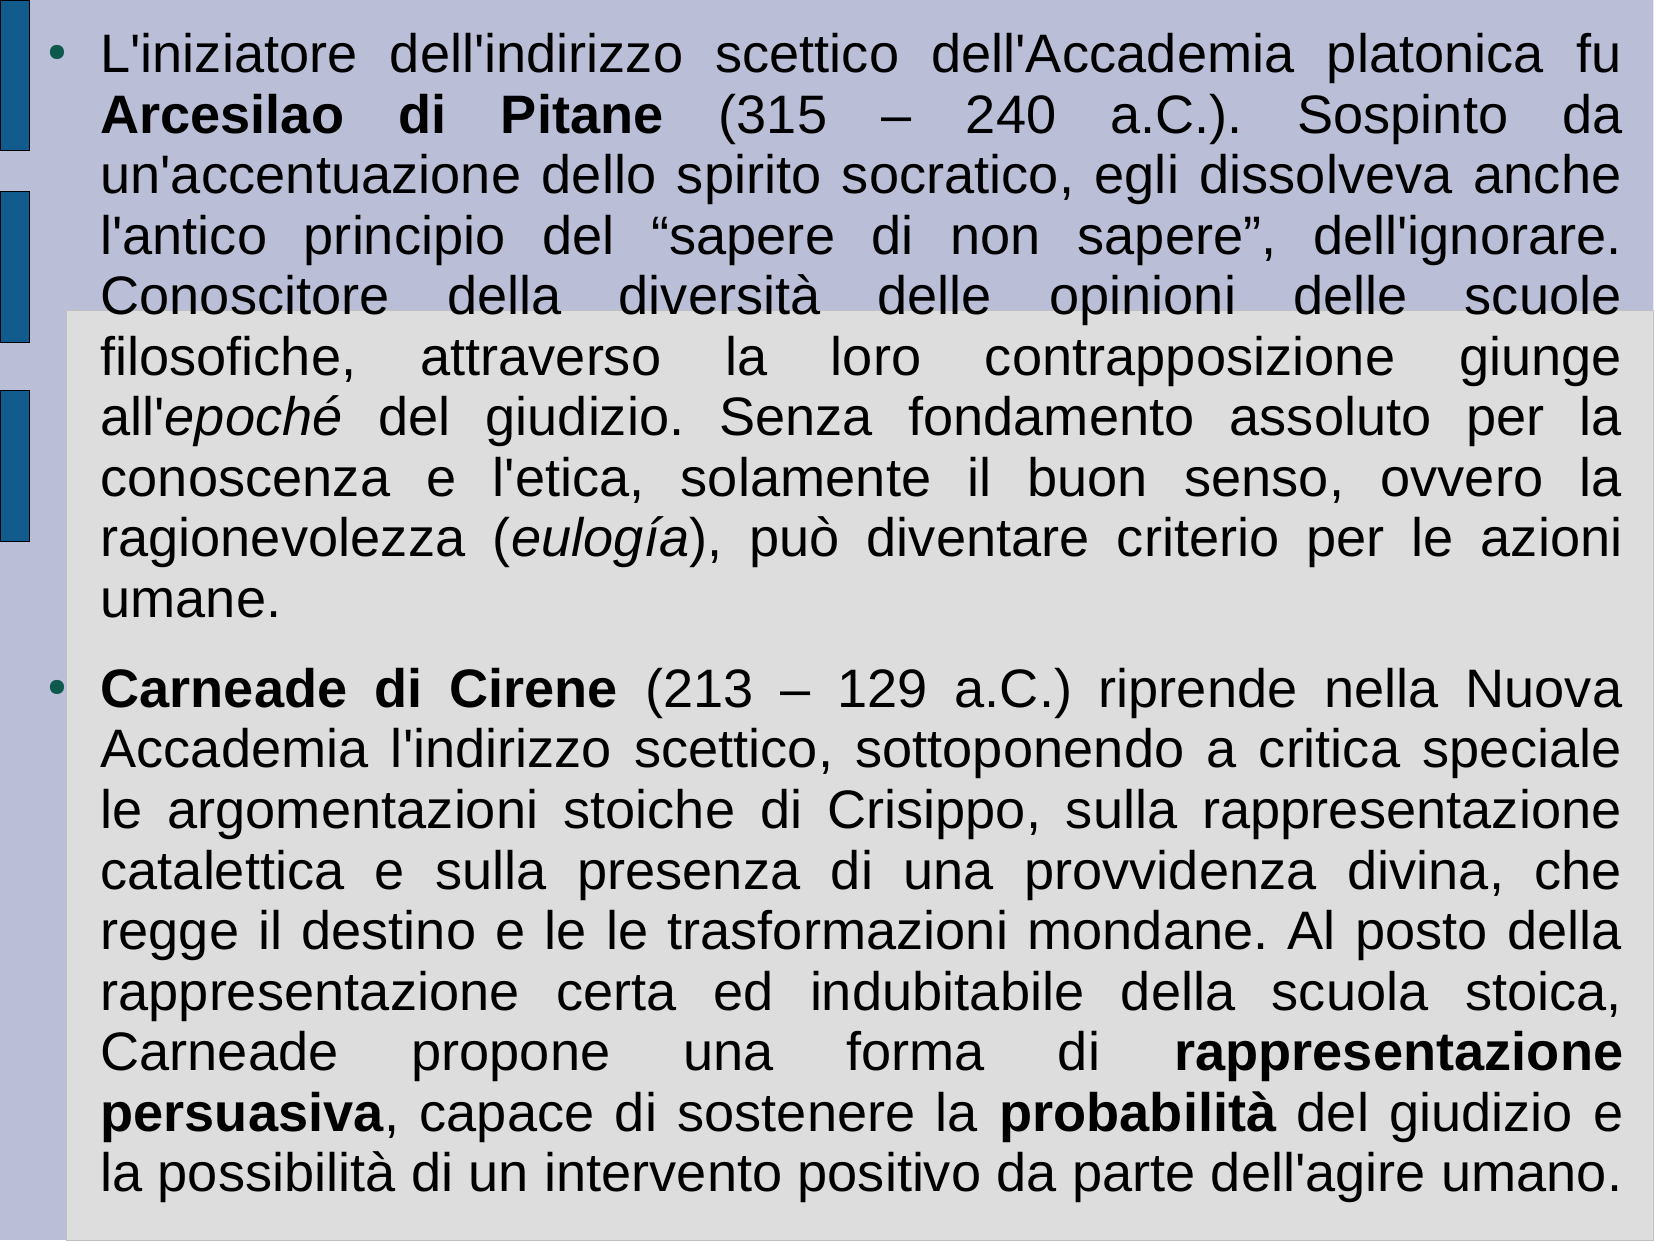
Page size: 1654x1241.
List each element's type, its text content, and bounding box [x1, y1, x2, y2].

list L'iniziatore dell'indirizzo scettico dell'Accademia platonica fu Arcesilao di Pitane (315 – 240 a.C.). Sospinto da un'accentuazione dello spirito socratico, egli dissolveva anche l'antico principio del “sapere di non sapere”, dell'ignorare. Conoscitore della diversità delle opinioni delle scuole filosofiche, attraverso la loro contrapposizione giunge all'epoché del giudizio. Senza fondamento assoluto per la conoscenza e l'etica, solamente il buon senso, ovvero la ragionevolezza (eulogía), può diventare criterio per le azioni umane. Carneade di Cirene (213 – 129 a.C.) riprende nella Nuova Accademia l'indirizzo scettico, sottoponendo a critica speciale le argomentazioni stoiche di Crisippo, sulla rappresentazione catalettica e sulla presenza di una provvidenza divina, che regge il destino e le le trasformazioni mondane. Al posto della rappresentazione certa ed indubitabile della scuola stoica, Carneade propone una forma di rappresentazione persuasiva, capace di sostenere la probabilità del giudizio e la possibilità di un intervento positivo da parte dell'agire umano. [29, 23, 1625, 1241]
